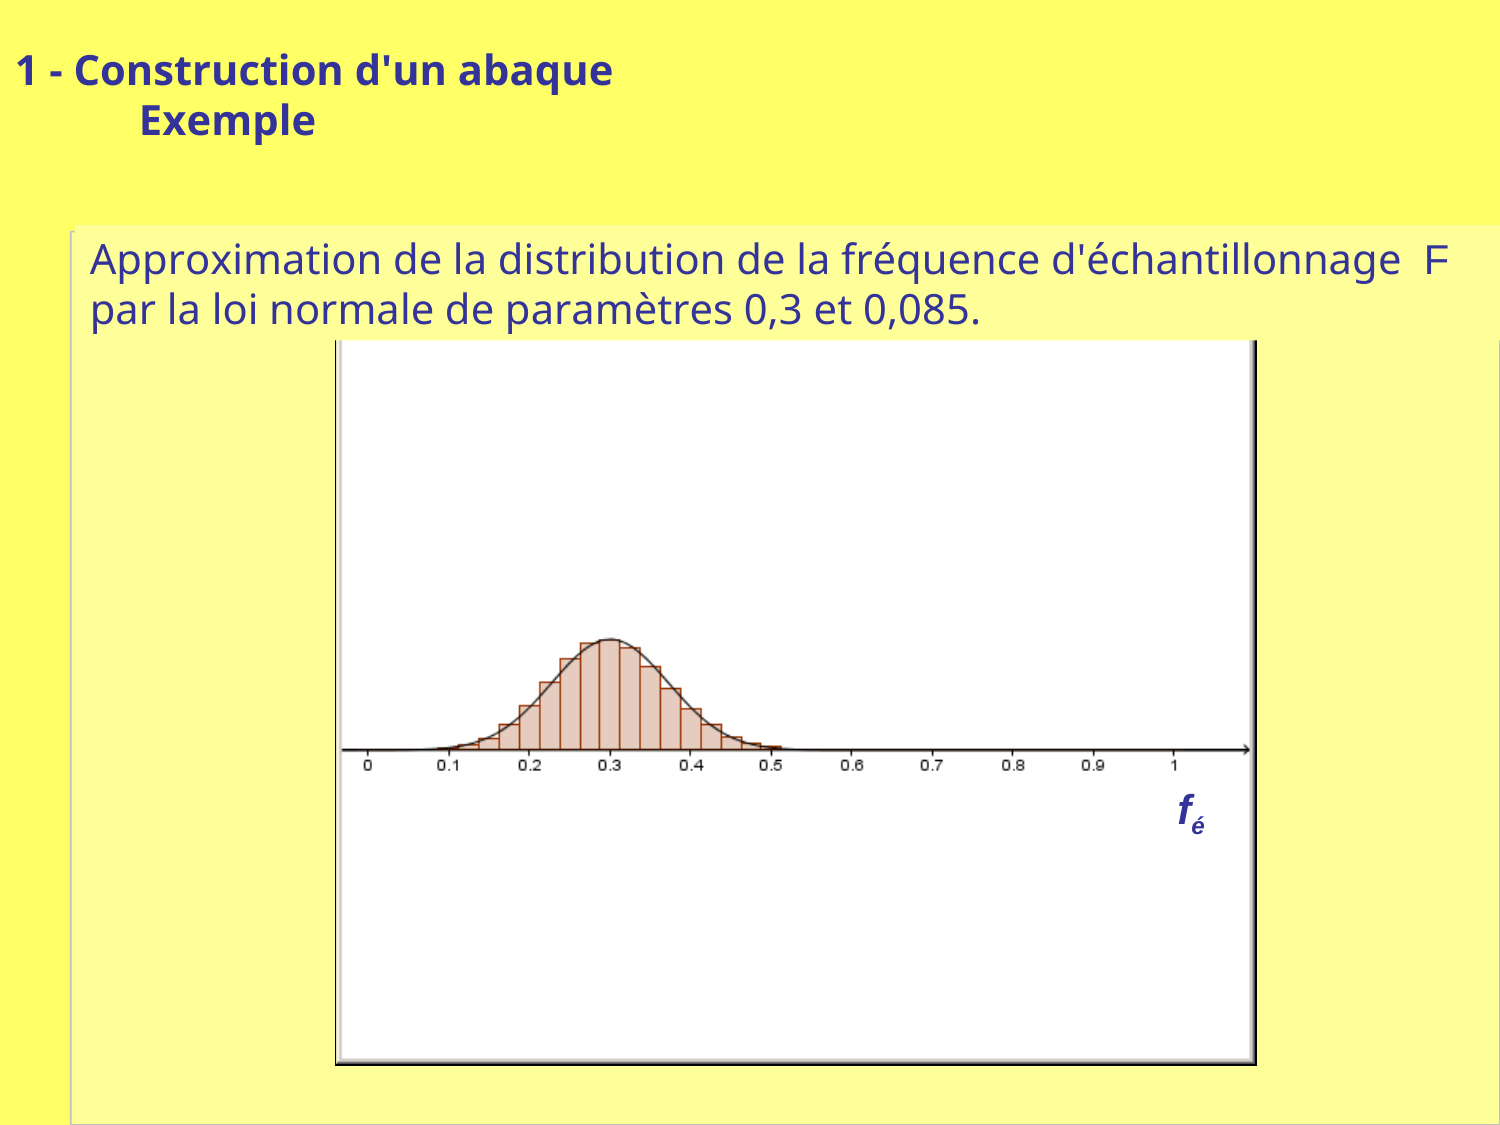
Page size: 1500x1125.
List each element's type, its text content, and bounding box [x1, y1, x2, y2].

text_box 1 - Construction d'un abaque Exemple [0, 0, 1500, 188]
text_box Approximation de la distribution de la fréquence d'échantillonnage F par la loi normale de paramètres 0,3 et 0,085. [75, 224, 1500, 341]
picture [336, 341, 1256, 1065]
text_box fé [1162, 774, 1263, 848]
